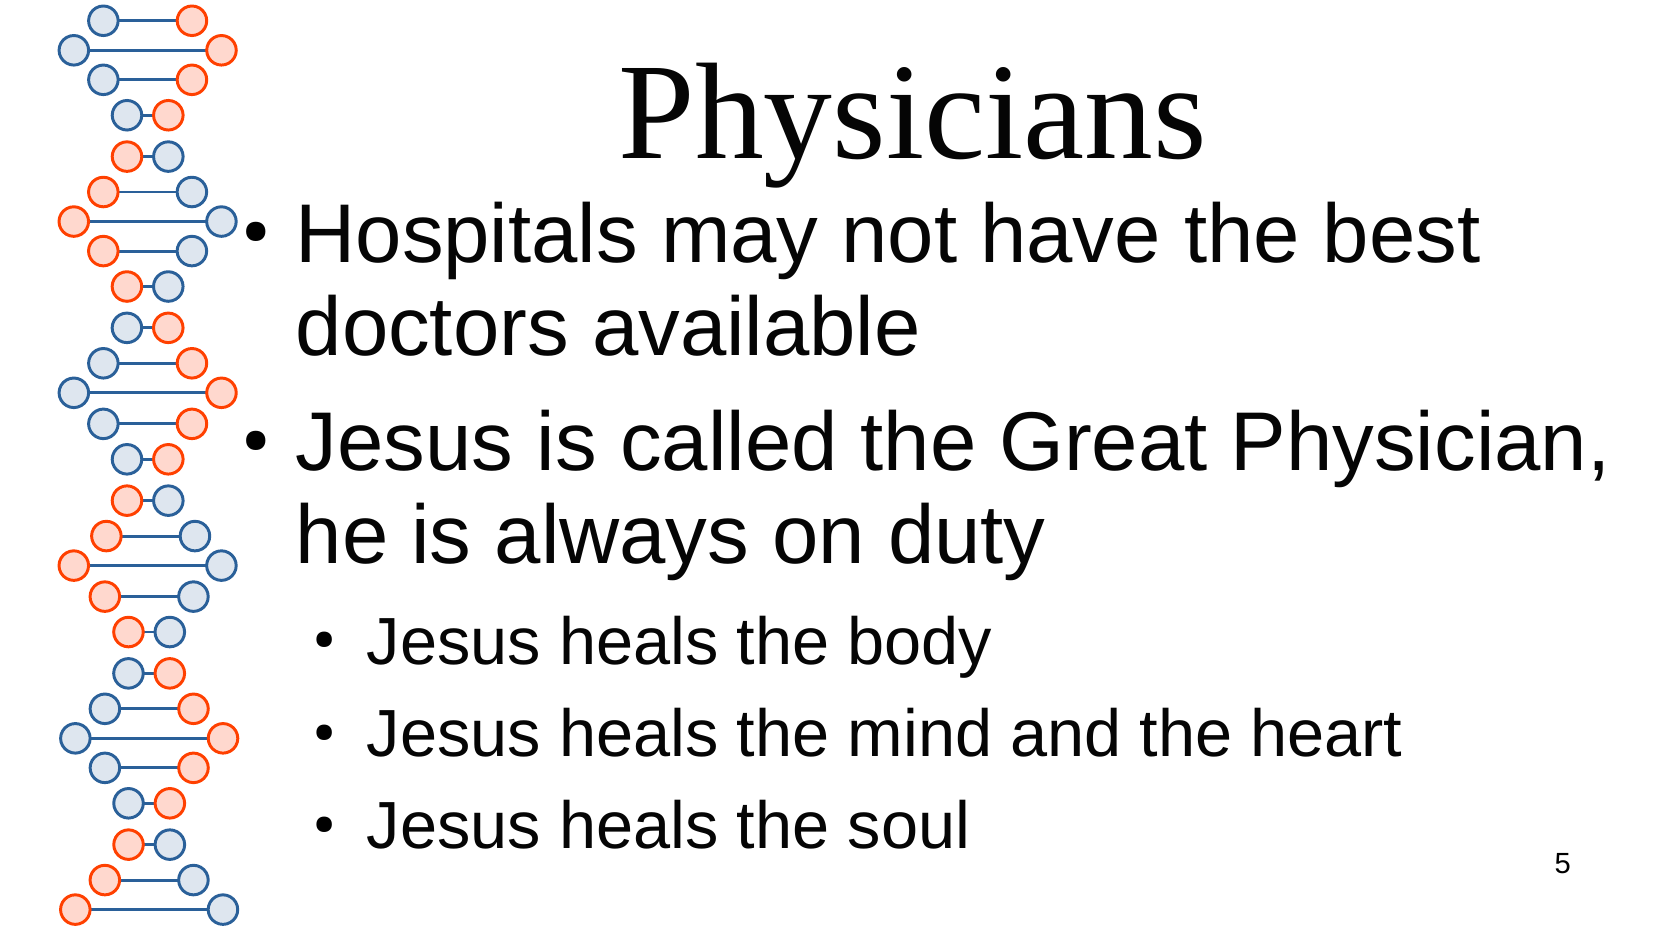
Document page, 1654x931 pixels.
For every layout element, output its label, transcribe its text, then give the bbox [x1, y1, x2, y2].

list Hospitals may not have the best doctors available Jesus is called the Great Physician, he is always on duty Jesus heals the body Jesus heals the mind and the heart Jesus heals the soul [225, 187, 1613, 901]
title Physicians [265, 35, 1595, 187]
